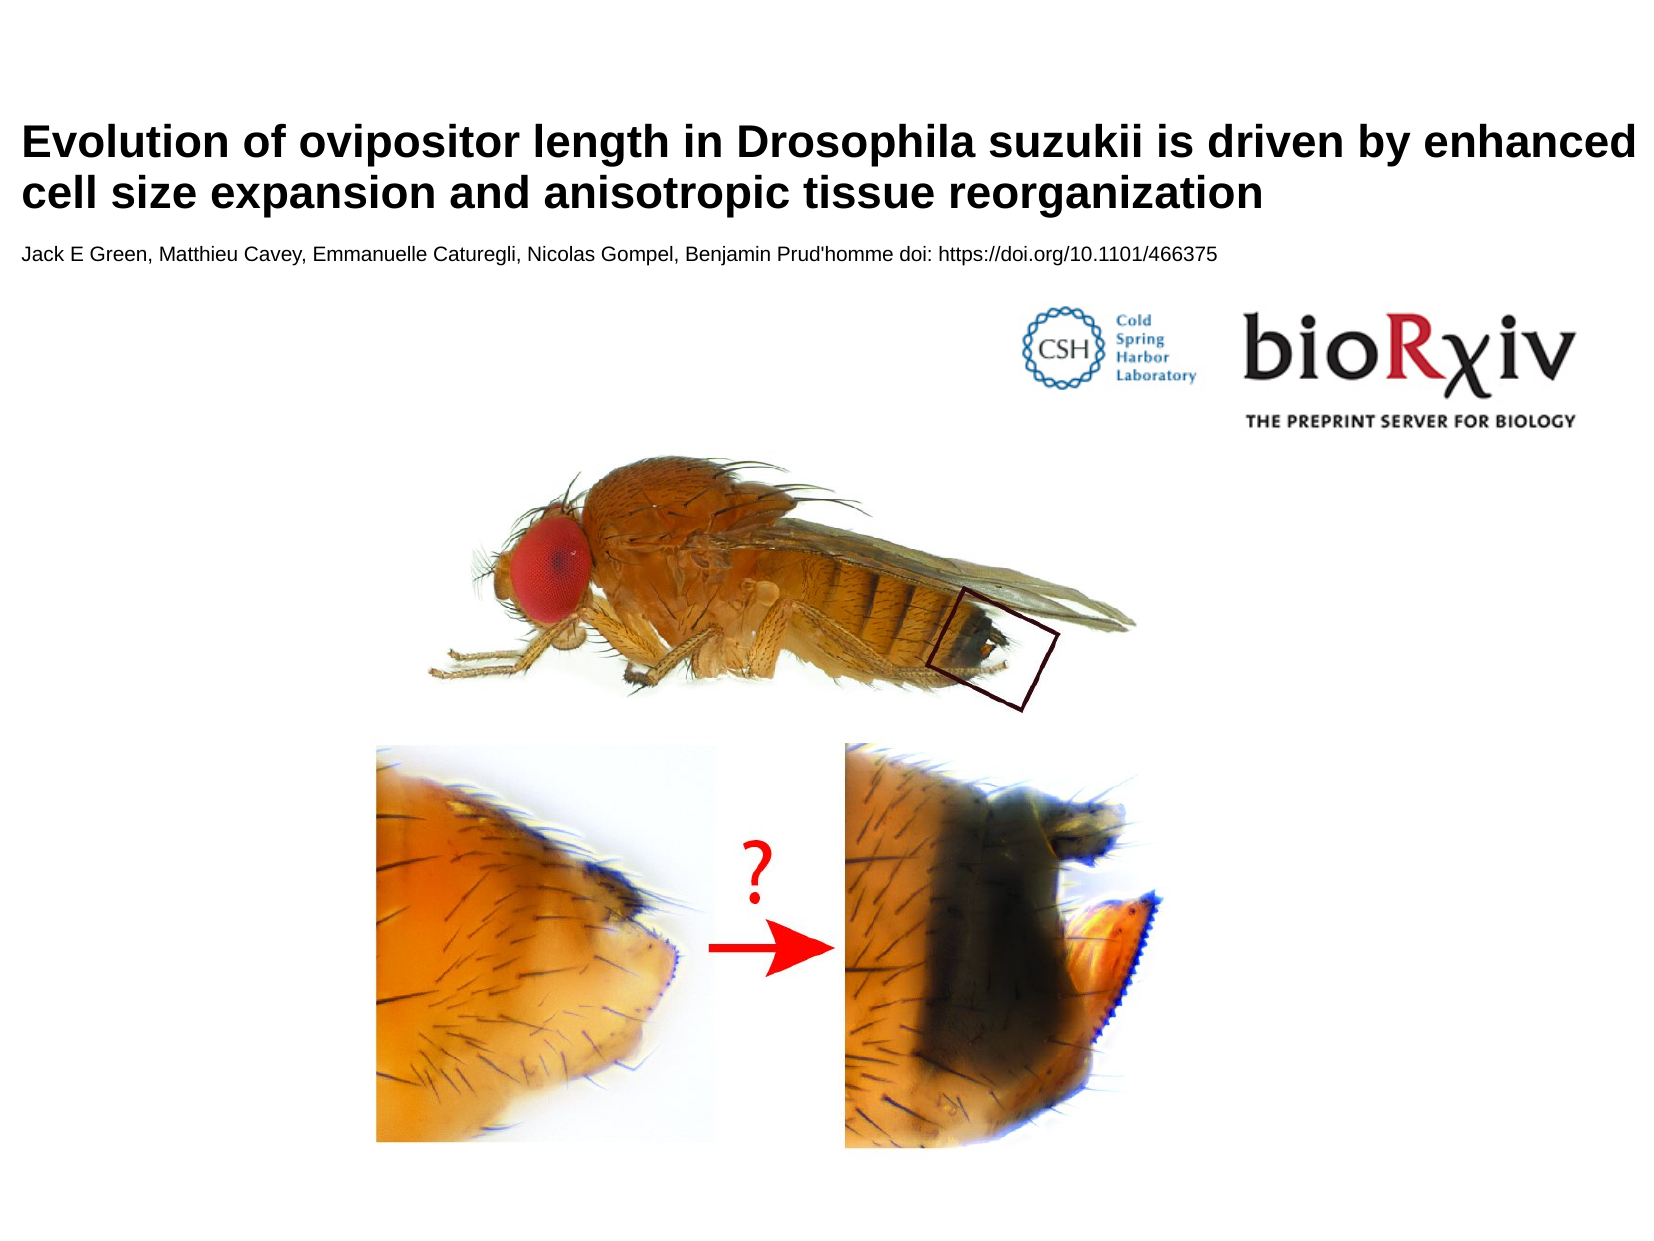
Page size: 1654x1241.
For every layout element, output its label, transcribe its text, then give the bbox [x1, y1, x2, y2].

picture [295, 302, 1580, 1225]
text_box Evolution of ovipositor length in Drosophila suzukii is driven by enhanced cell size expansion and anisotropic tissue reorganization Jack E Green, Matthieu Cavey, Emmanuelle Caturegli, Nicolas Gompel, Benjamin Prud'homme doi: https://doi.org/10.1101/466375 [6, 108, 1654, 274]
